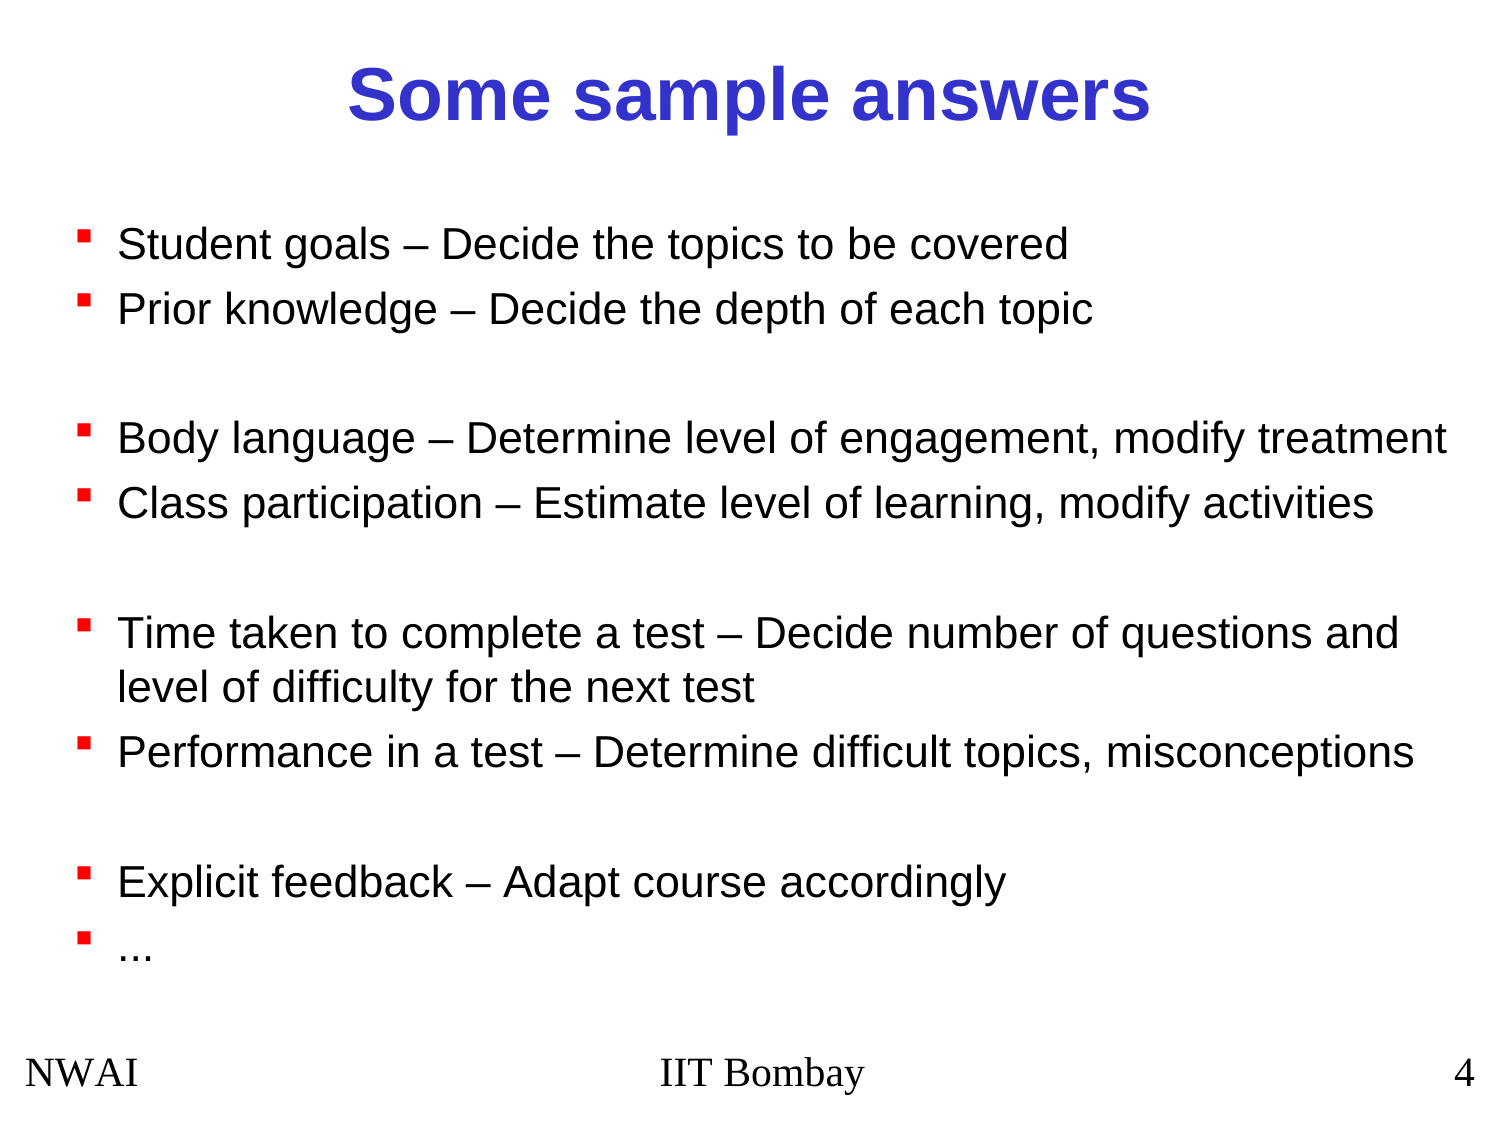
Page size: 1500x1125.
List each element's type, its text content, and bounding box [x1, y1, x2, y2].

title Some sample answers [37, 14, 1463, 166]
list Student goals – Decide the topics to be covered Prior knowledge – Decide the depth of each topic Body language – Determine level of engagement, modify treatment Class participation – Estimate level of learning, modify activities Time taken to complete a test – Decide number of questions and level of difficulty for the next test Performance in a test – Determine difficult topics, misconceptions Explicit feedback – Adapt course accordingly ... [59, 206, 1477, 1034]
